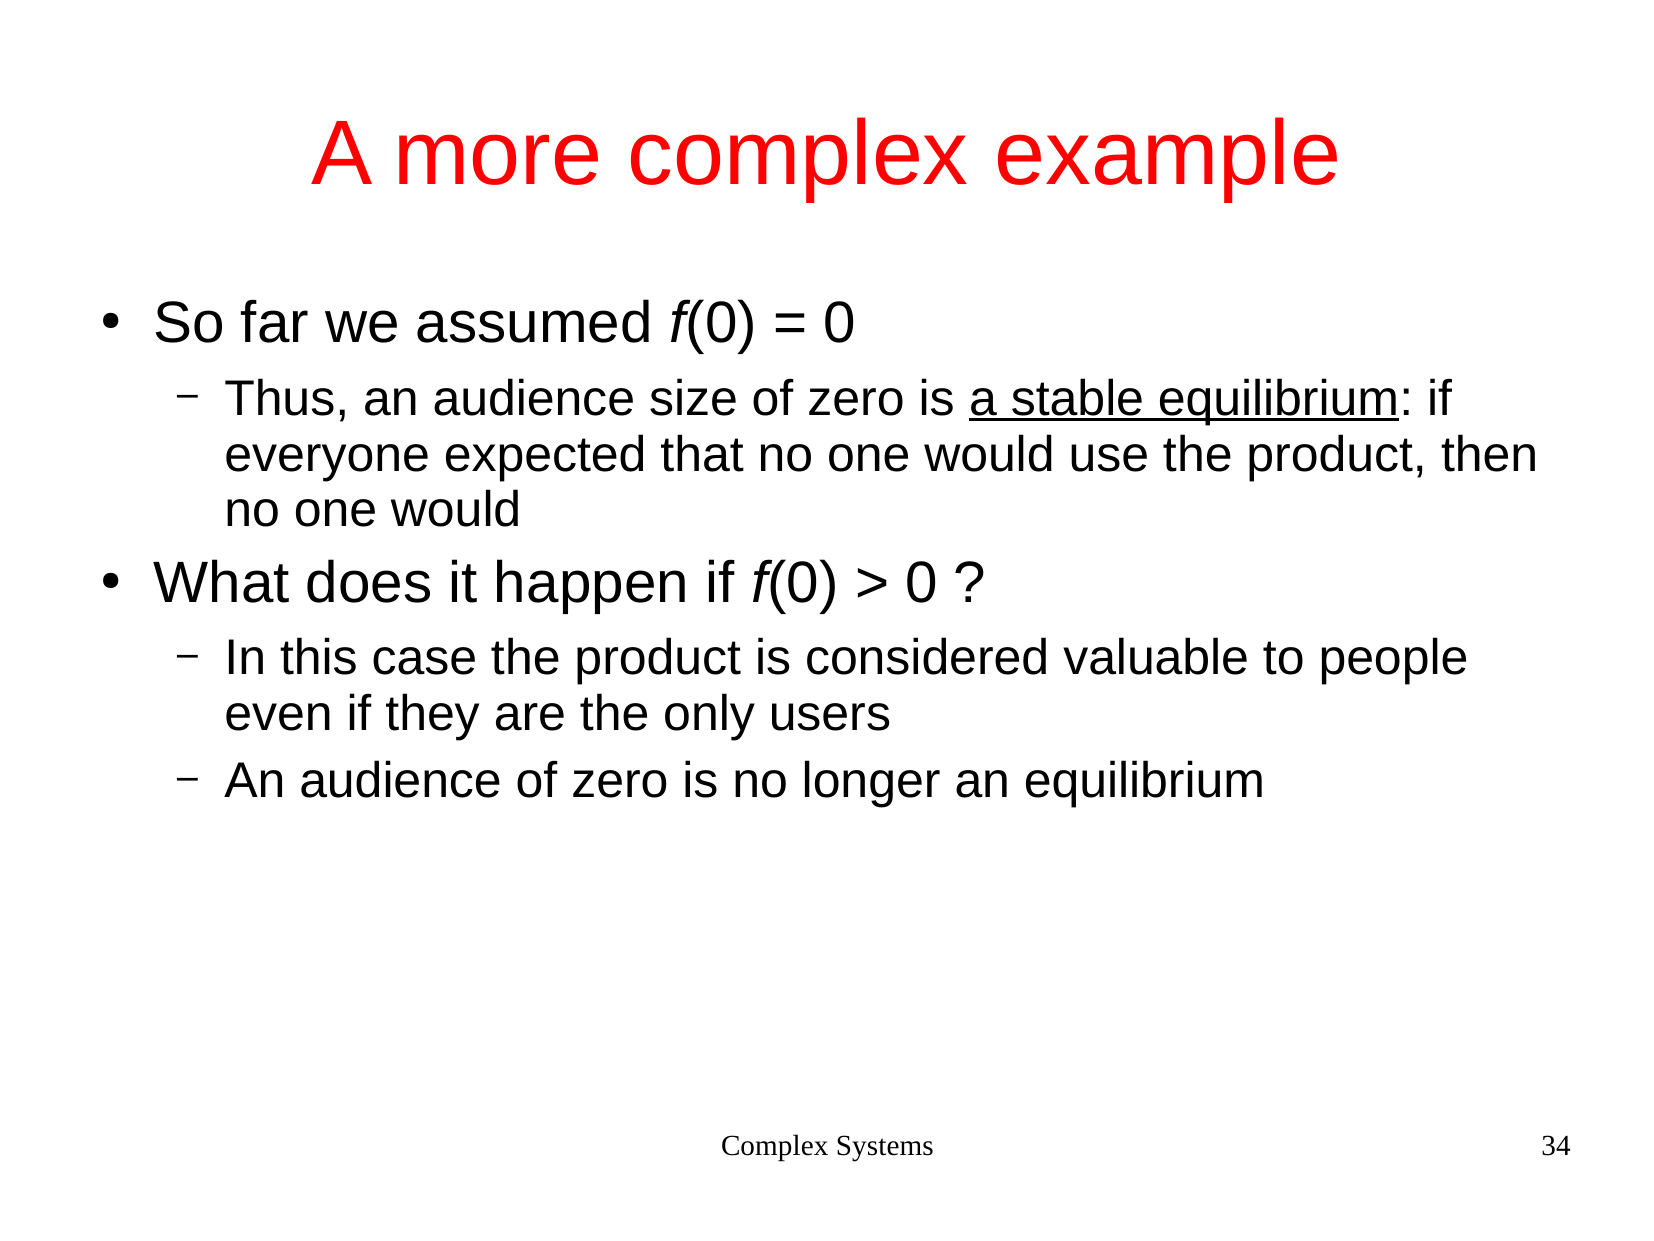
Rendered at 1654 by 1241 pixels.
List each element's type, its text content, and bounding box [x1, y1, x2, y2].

title A more complex example [82, 49, 1571, 257]
list So far we assumed f(0) = 0 Thus, an audience size of zero is a stable equilibrium: if everyone expected that no one would use the product, then no one would What does it happen if f(0) > 0 ? In this case the product is considered valuable to people even if they are the only users An audience of zero is no longer an equilibrium [82, 290, 1571, 1109]
